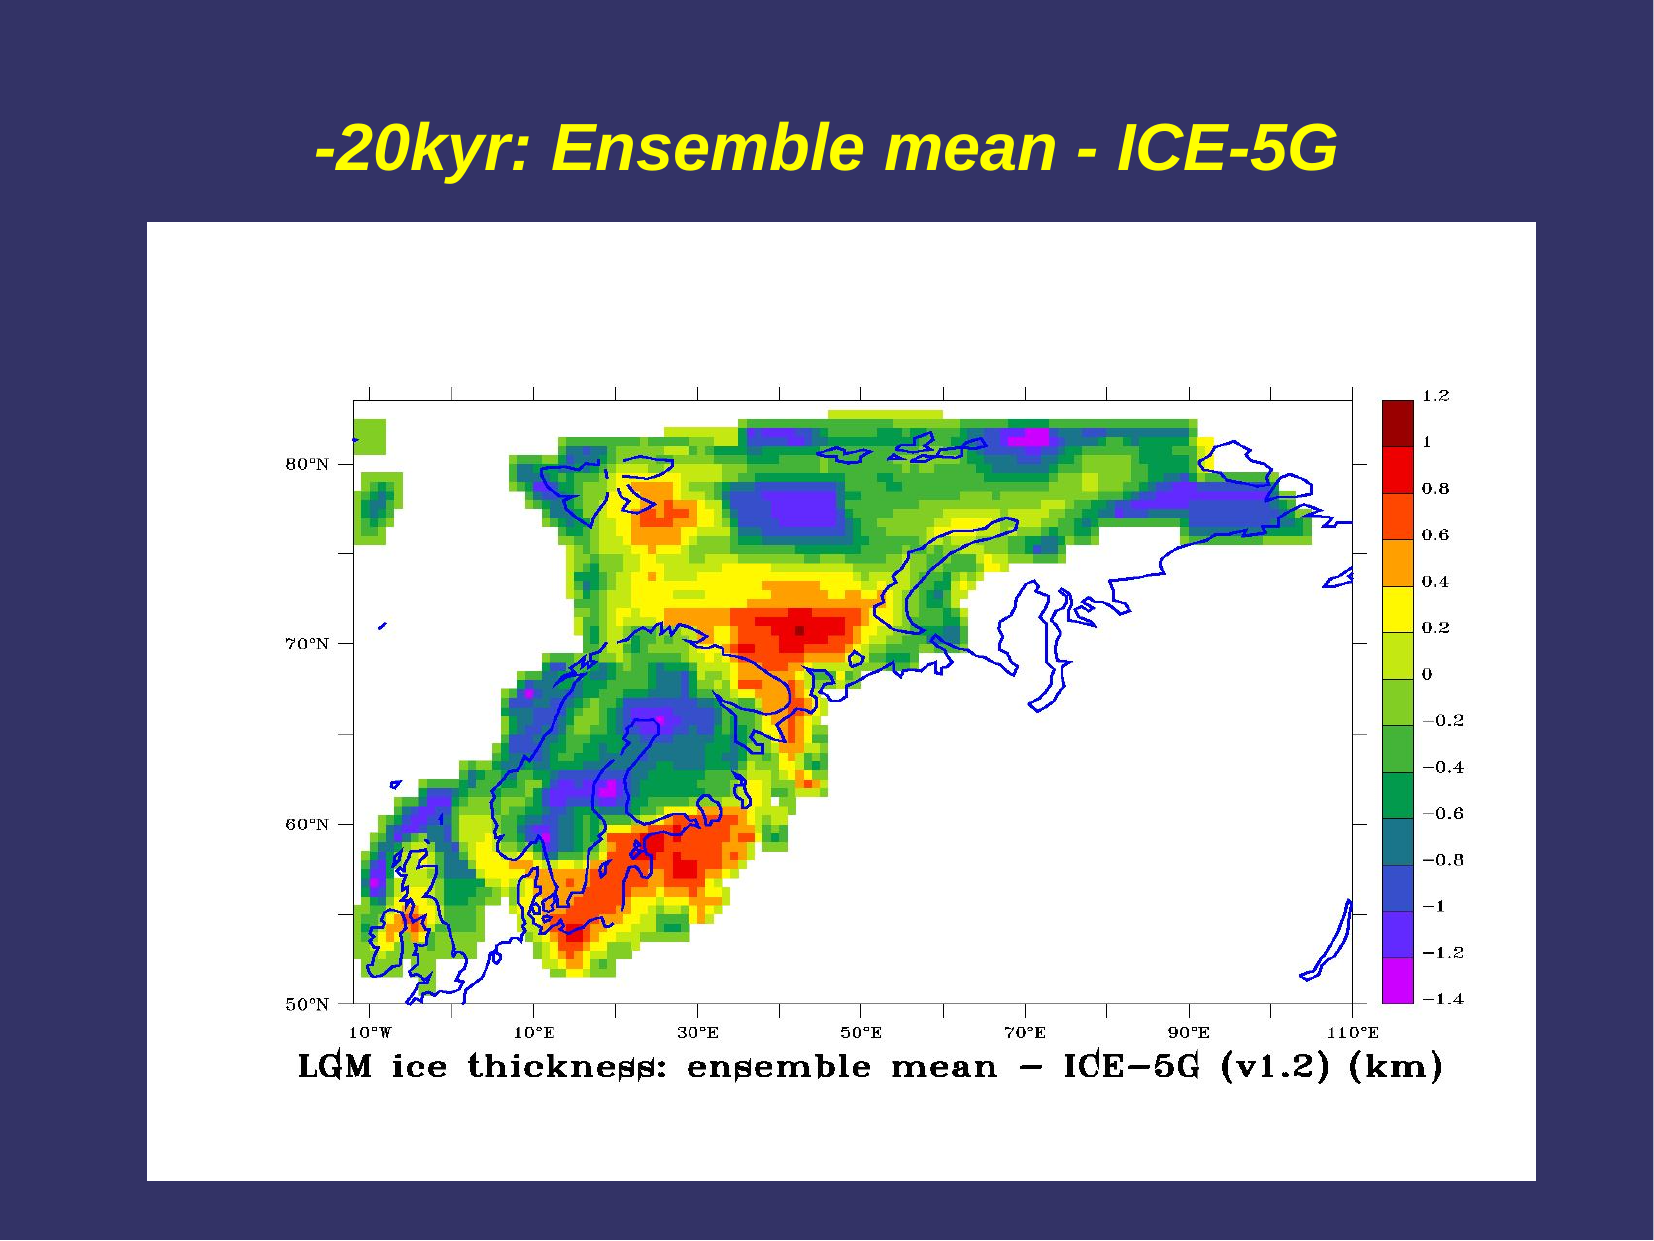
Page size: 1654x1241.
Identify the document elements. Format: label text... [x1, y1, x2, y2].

picture [147, 222, 1536, 1181]
title -20kyr: Ensemble mean - ICE-5G [121, 49, 1534, 250]
